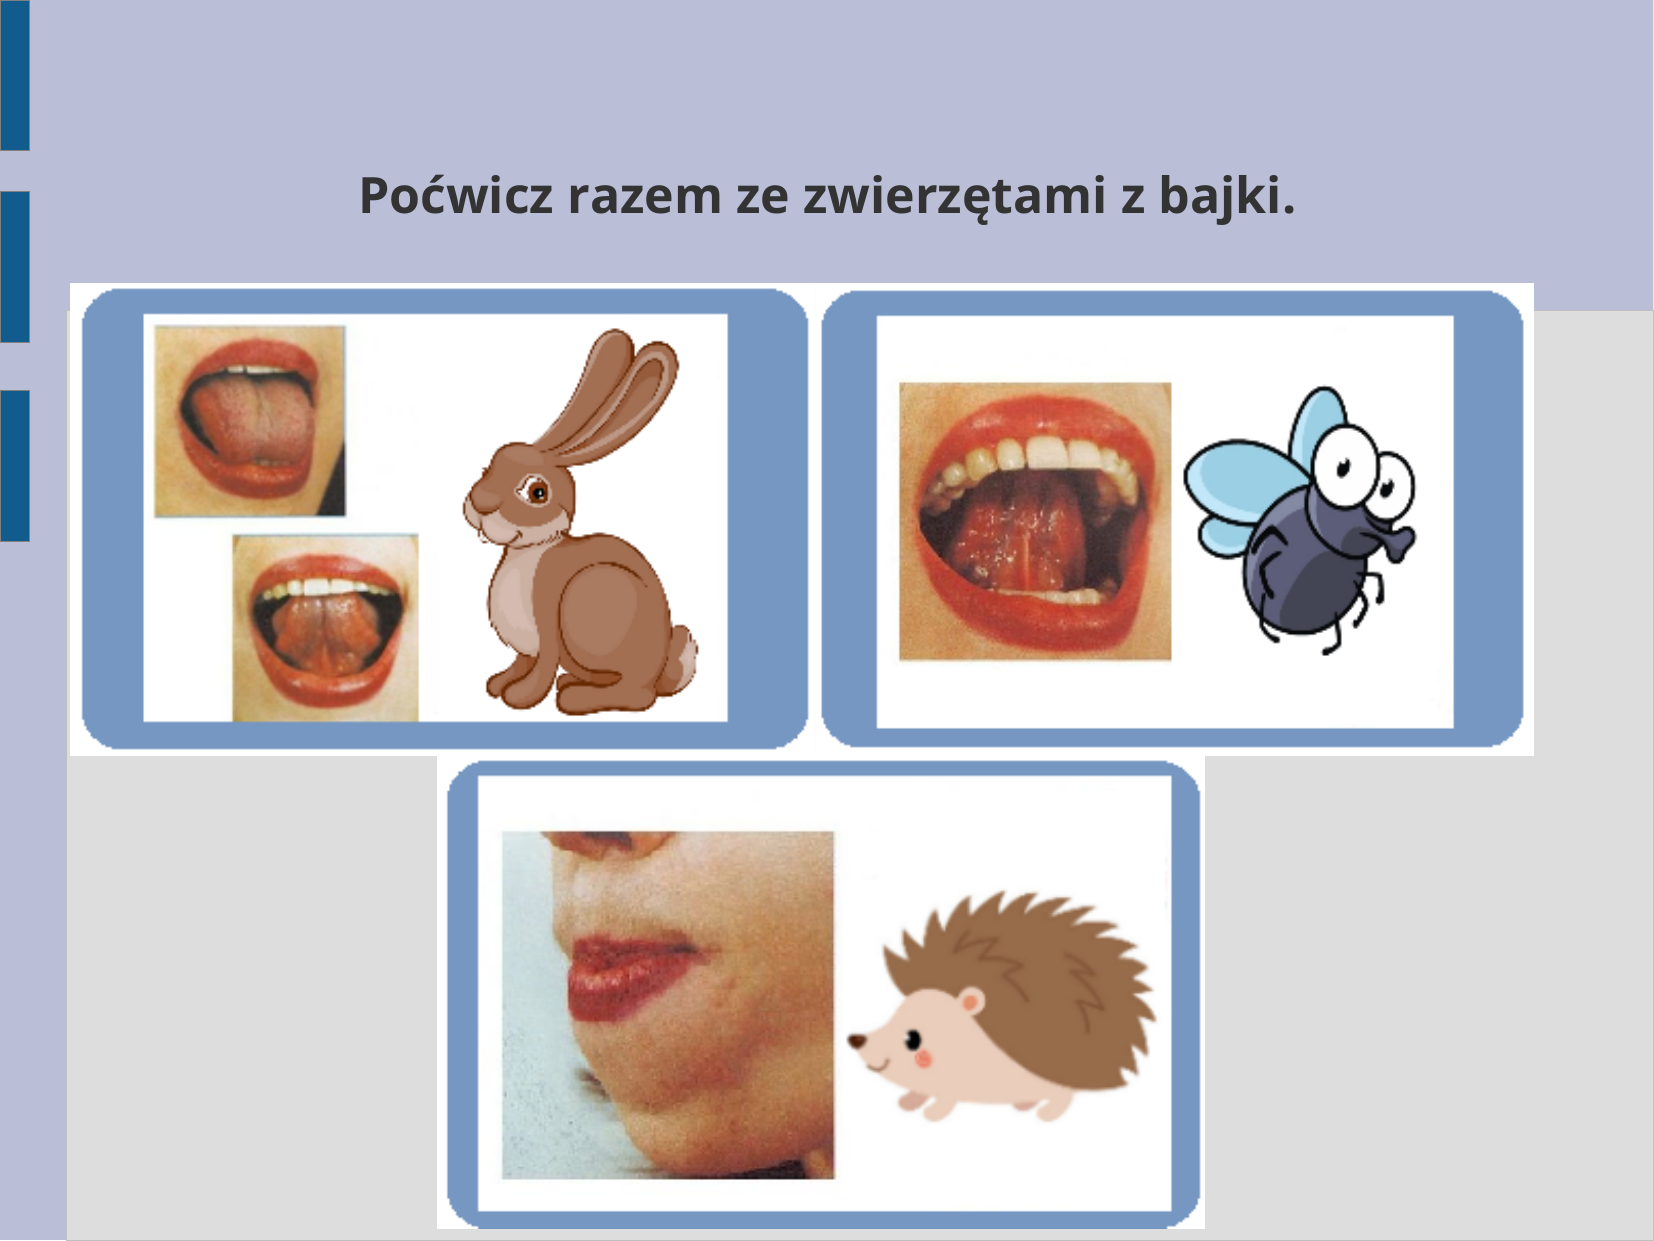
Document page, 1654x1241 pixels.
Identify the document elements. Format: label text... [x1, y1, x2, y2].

title Poćwicz razem ze zwierzętami z bajki. [121, 91, 1534, 283]
picture [70, 283, 1534, 1229]
